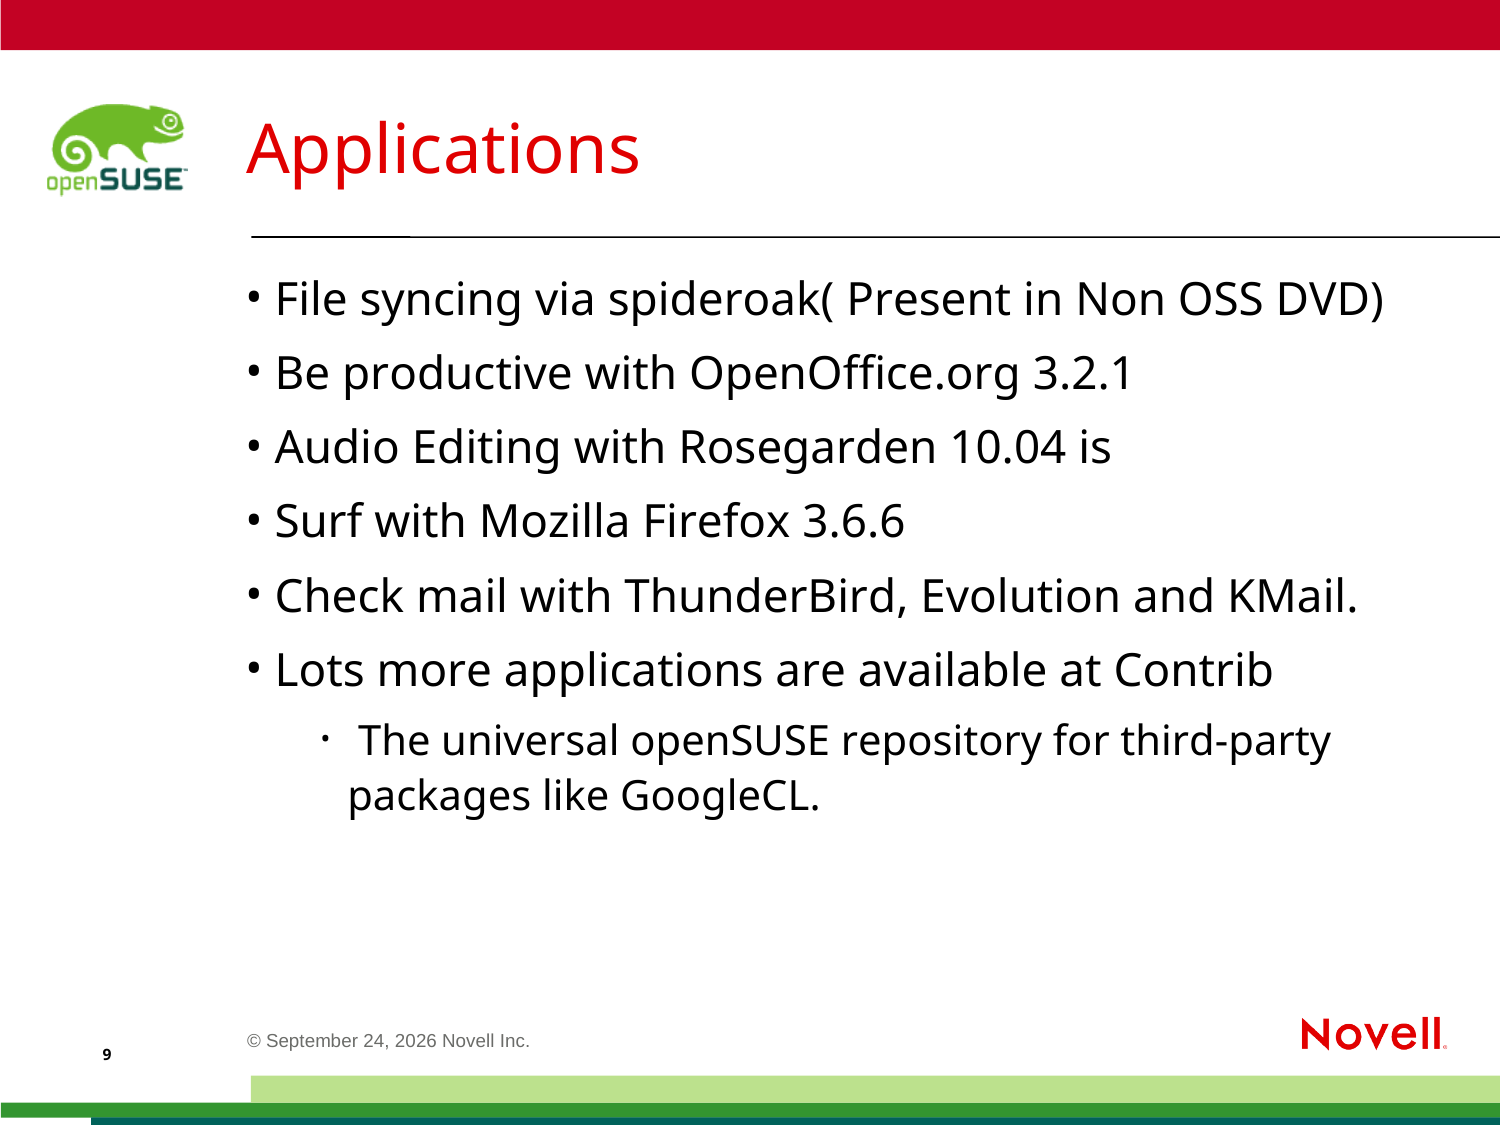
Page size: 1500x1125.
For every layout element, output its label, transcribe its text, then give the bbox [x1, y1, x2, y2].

picture [47, 104, 188, 197]
list File syncing via spideroak( Present in Non OSS DVD) Be productive with OpenOffice.org 3.2.1 Audio Editing with Rosegarden 10.04 is Surf with Mozilla Firefox 3.6.6 Check mail with ThunderBird, Evolution and KMail. Lots more applications are available at Contrib The universal openSUSE repository for third-party packages like GoogleCL. [245, 267, 1458, 1010]
picture [1295, 1011, 1453, 1056]
title Applications [246, 68, 1409, 231]
